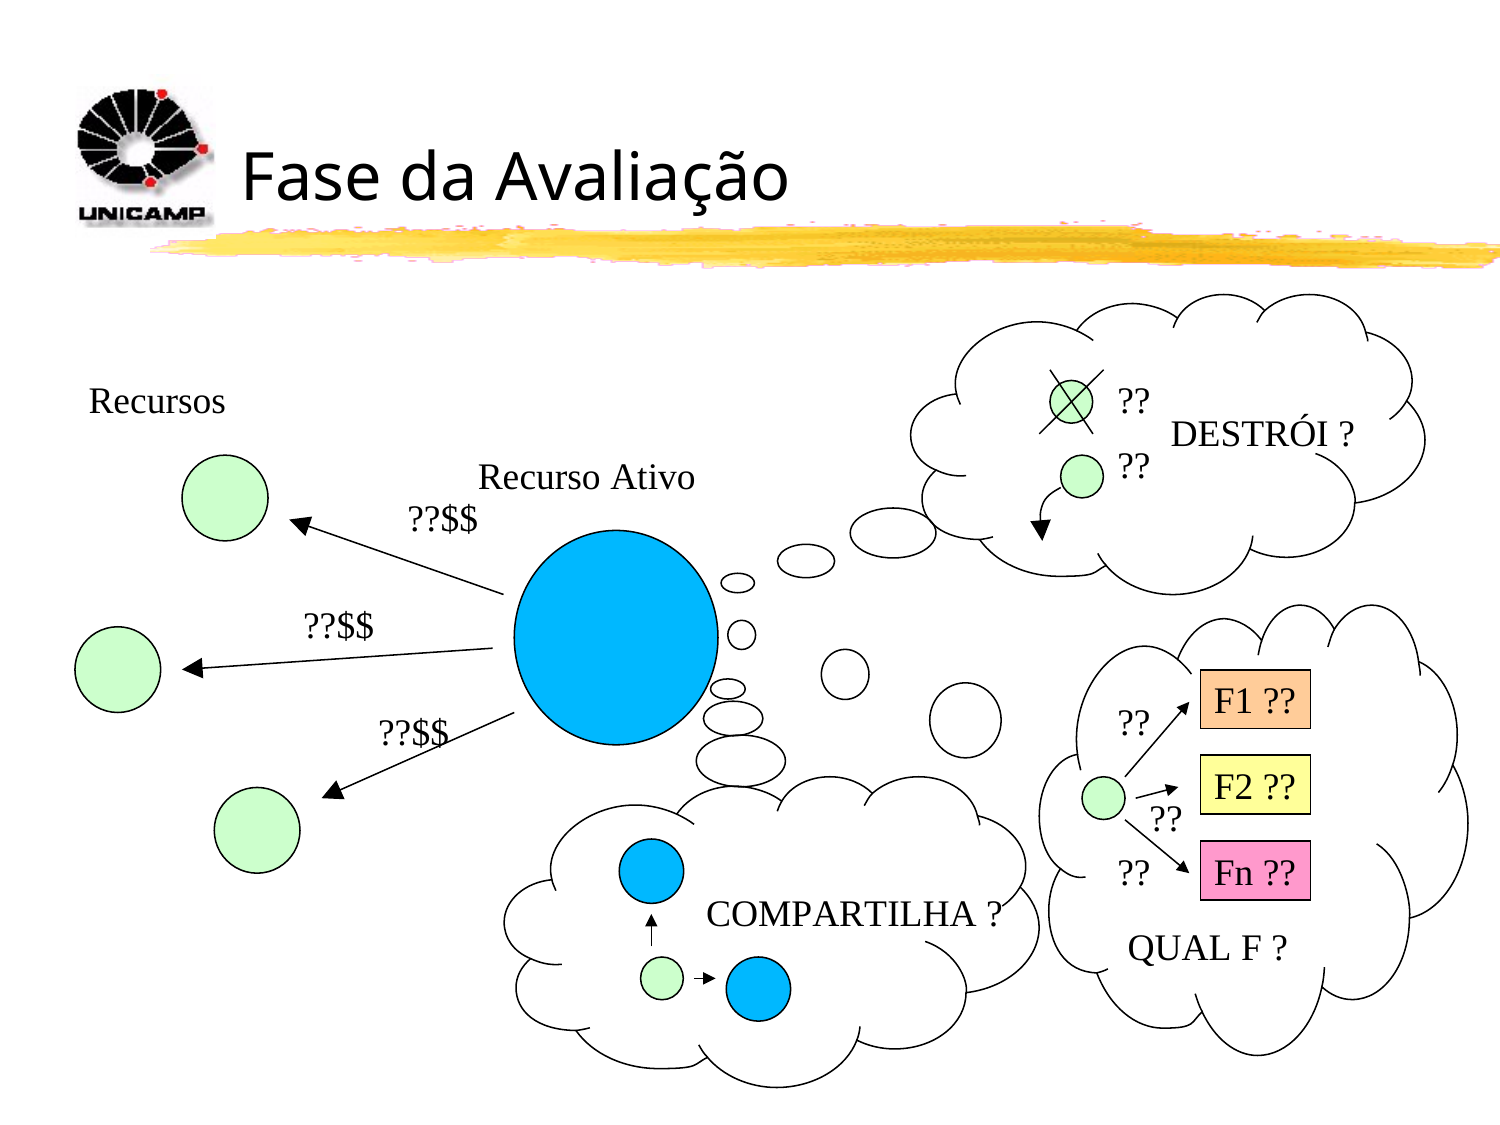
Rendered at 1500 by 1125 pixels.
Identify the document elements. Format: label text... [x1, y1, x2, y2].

text_box DESTRÓI ? [1157, 401, 1369, 461]
text_box ?? [1103, 841, 1165, 900]
text_box [619, 838, 684, 904]
text_box [182, 455, 269, 541]
picture [75, 74, 1500, 279]
text_box Fase da Avaliação [226, 34, 1427, 223]
text_box [74, 626, 161, 713]
text_box F1 ?? [1200, 669, 1311, 729]
text_box [726, 956, 791, 1022]
text_box Recursos [75, 369, 397, 429]
text_box ?? [1103, 369, 1165, 429]
text_box [514, 530, 718, 745]
text_box ?? [1103, 433, 1165, 493]
text_box [214, 787, 301, 874]
text_box COMPARTILHA ? [692, 882, 1017, 941]
text_box [1060, 455, 1103, 498]
text_box ?? [1135, 787, 1197, 847]
text_box ?? [1150, 733, 1165, 750]
text_box [1057, 404, 1082, 424]
text_box ??$$ [364, 701, 463, 761]
text_box QUAL F ? [1114, 916, 1303, 975]
text_box ?? [1103, 691, 1165, 750]
text_box Recurso Ativo [464, 445, 710, 505]
text_box F2 ?? [1200, 755, 1311, 814]
text_box [640, 956, 684, 1000]
text_box Fn ?? [1200, 841, 1311, 900]
text_box [1082, 776, 1126, 820]
text_box [1074, 388, 1093, 419]
text_box [1061, 380, 1086, 399]
text_box [1049, 385, 1070, 416]
text_box ??$$ [393, 487, 492, 546]
text_box ??$$ [289, 594, 388, 654]
